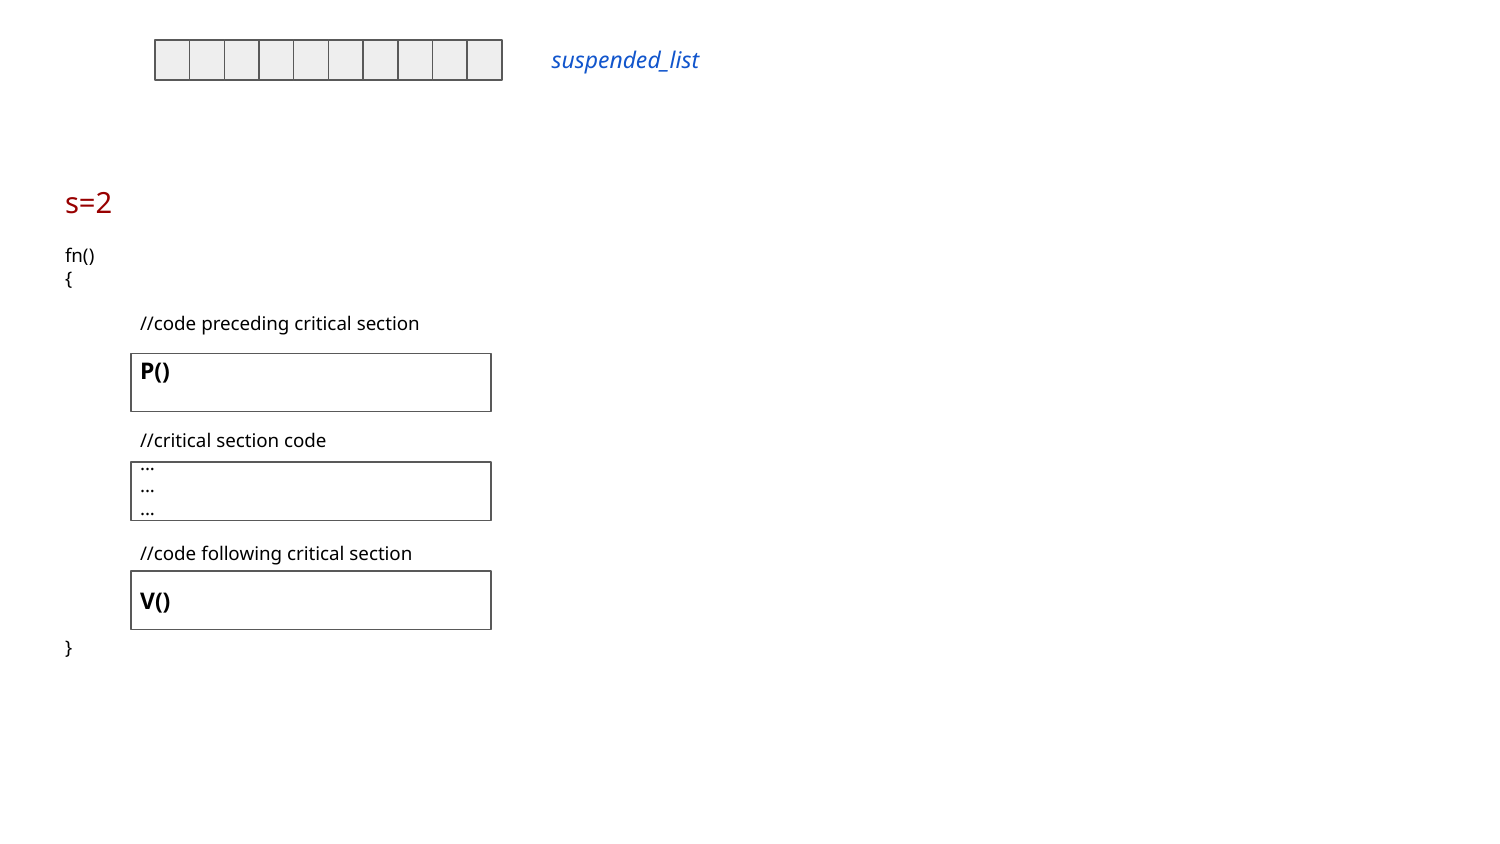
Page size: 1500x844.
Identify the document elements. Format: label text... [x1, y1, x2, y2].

text_box fn() { //code preceding critical section P() //critical section code ... ... ... //code following critical section V() } [49, 228, 592, 456]
text_box suspended_list [536, 32, 832, 87]
text_box s=2 [49, 182, 181, 223]
text_box [154, 39, 502, 80]
